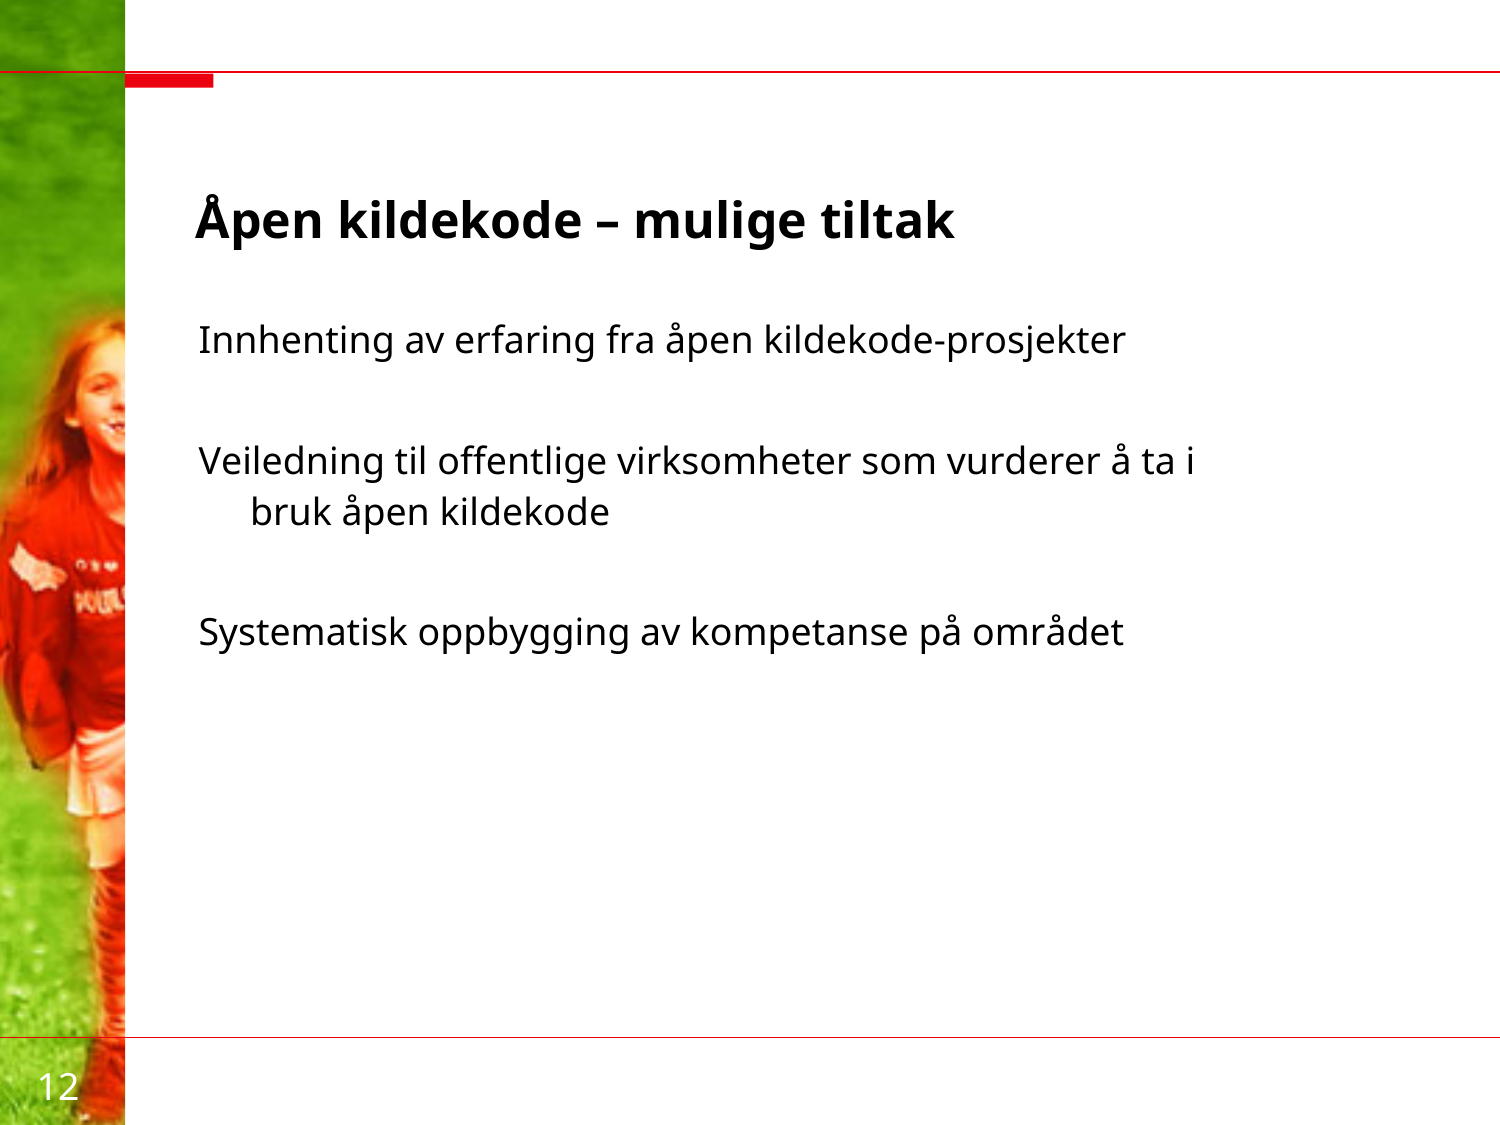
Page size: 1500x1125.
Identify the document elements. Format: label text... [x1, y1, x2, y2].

list Innhenting av erfaring fra åpen kildekode-prosjekter Veiledning til offentlige virksomheter som vurderer å ta i bruk åpen kildekode Systematisk oppbygging av kompetanse på området [183, 305, 1251, 981]
title Åpen kildekode – mulige tiltak [180, 174, 1246, 263]
picture [0, 0, 126, 71]
picture [0, 1038, 126, 1125]
picture [0, 73, 126, 1037]
